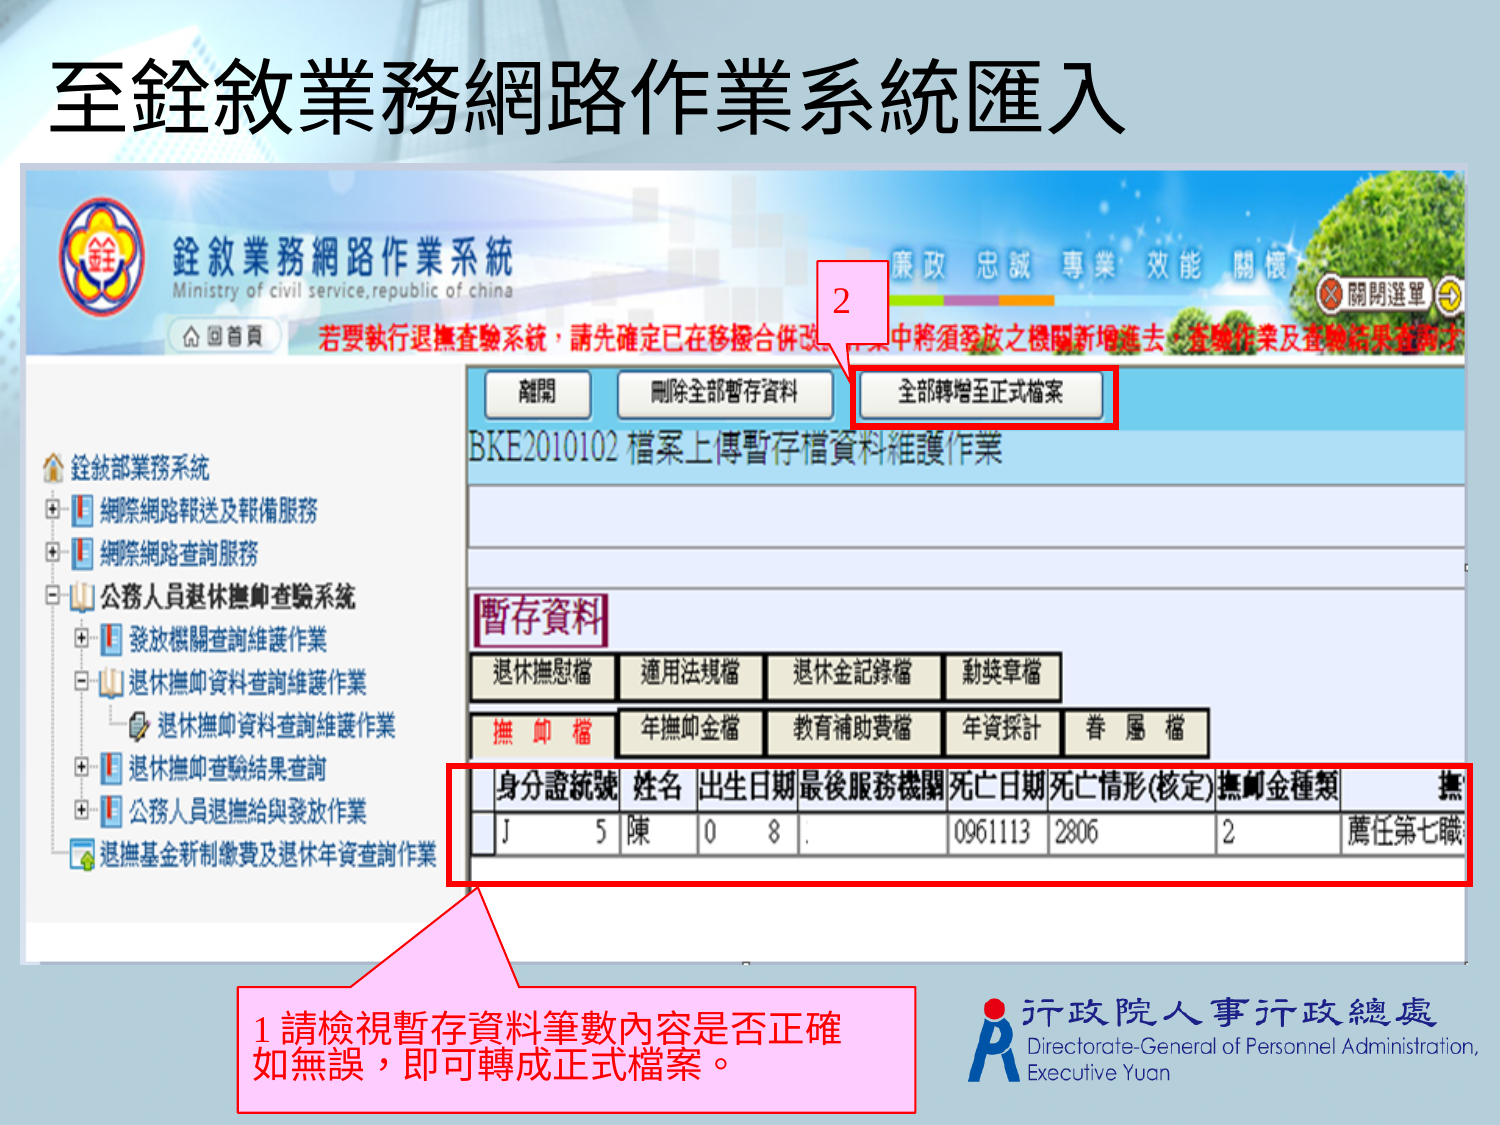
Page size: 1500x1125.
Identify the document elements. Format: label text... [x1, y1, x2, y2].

picture [452, 769, 1467, 881]
title 至銓敘業務網路作業系統匯入 [31, 1, 1378, 190]
picture [20, 164, 1468, 965]
picture [479, 887, 1468, 965]
text_box 1請檢視暫存資料筆數內容是否正確 如無誤，即可轉成正式檔案。 [237, 887, 916, 1113]
text_box 2 [817, 261, 889, 383]
